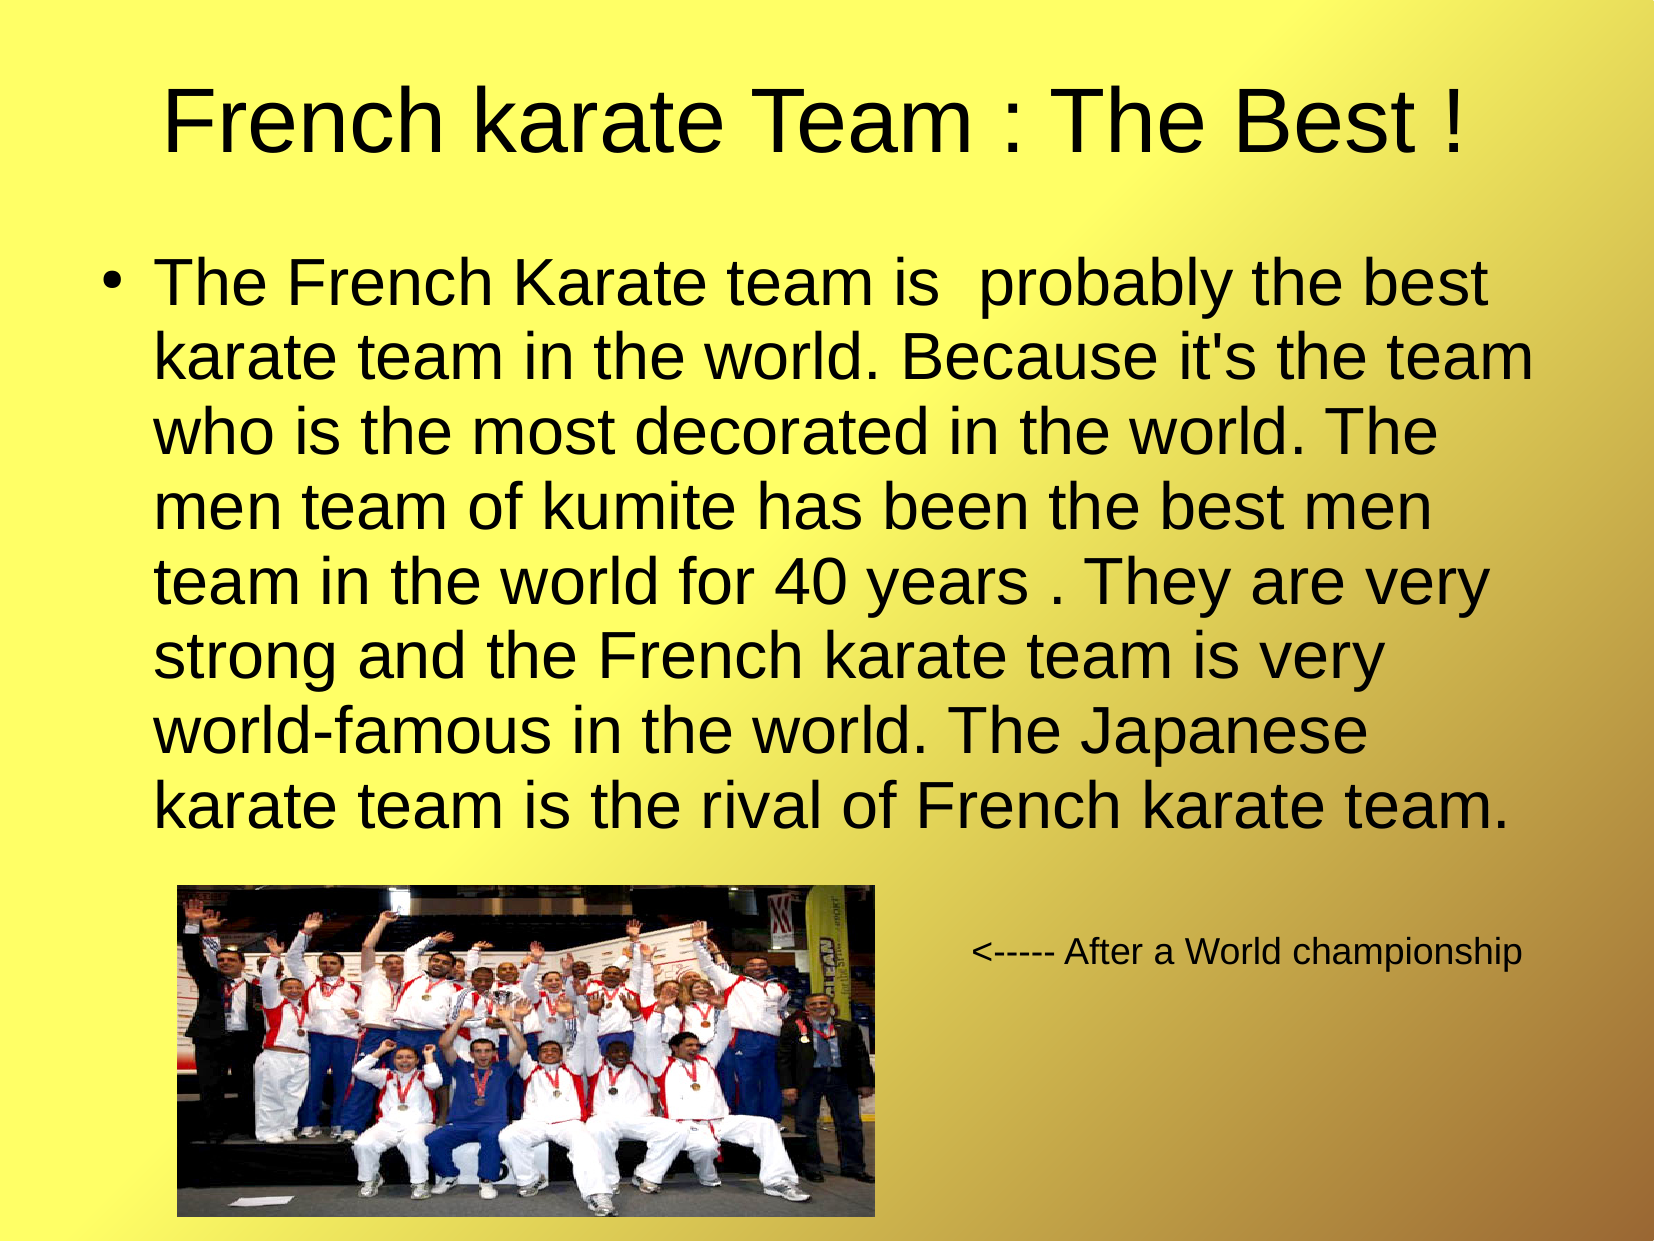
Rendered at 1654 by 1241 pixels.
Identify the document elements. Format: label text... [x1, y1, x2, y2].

text_box <----- After a World championship [956, 923, 1607, 981]
picture [177, 885, 875, 1217]
title French karate Team : The Best ! [70, 17, 1559, 225]
list The French Karate team is probably the best karate team in the world. Because it's the team who is the most decorated in the world. The men team of kumite has been the best men team in the world for 40 years . They are very strong and the French karate team is very world-famous in the world. The Japanese karate team is the rival of French karate team. [82, 244, 1571, 721]
